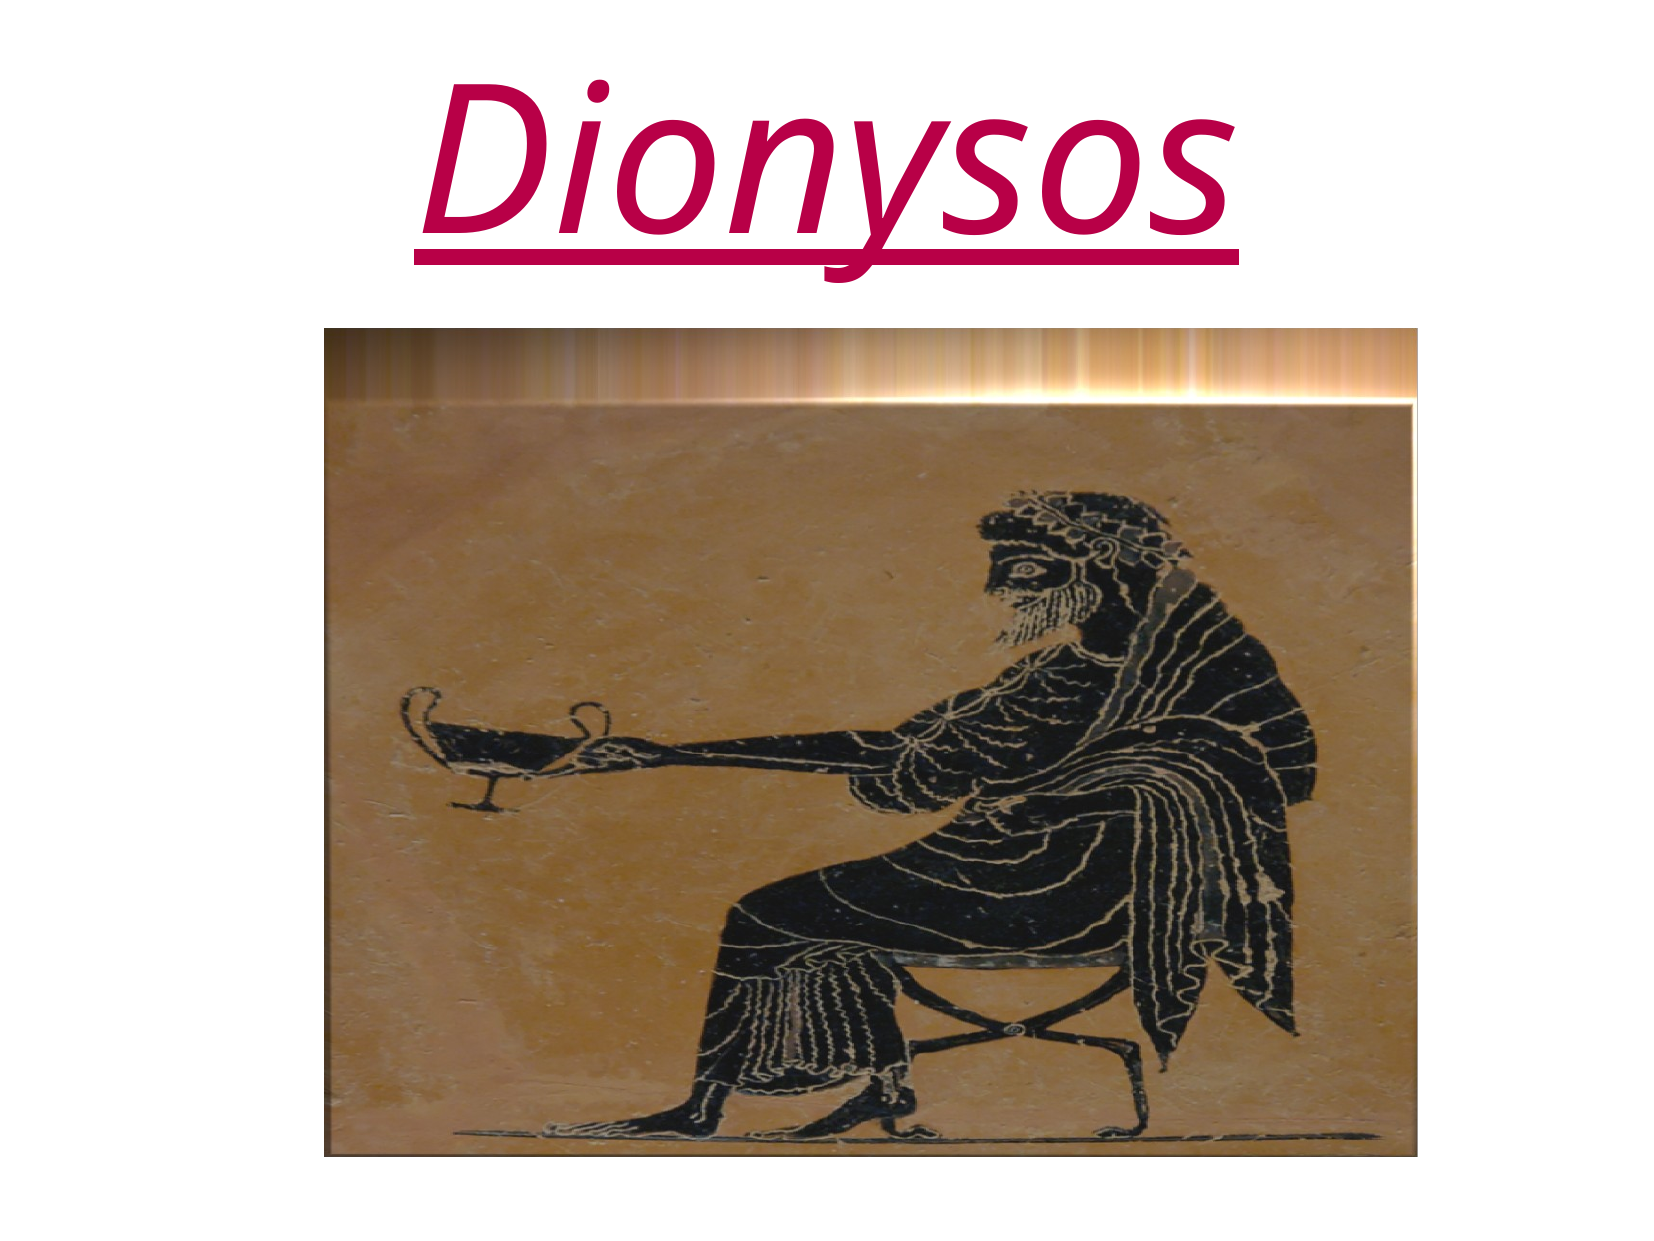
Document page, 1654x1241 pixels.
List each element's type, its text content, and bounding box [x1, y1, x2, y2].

picture [324, 329, 1417, 1156]
title Dionysos [82, 19, 1571, 287]
